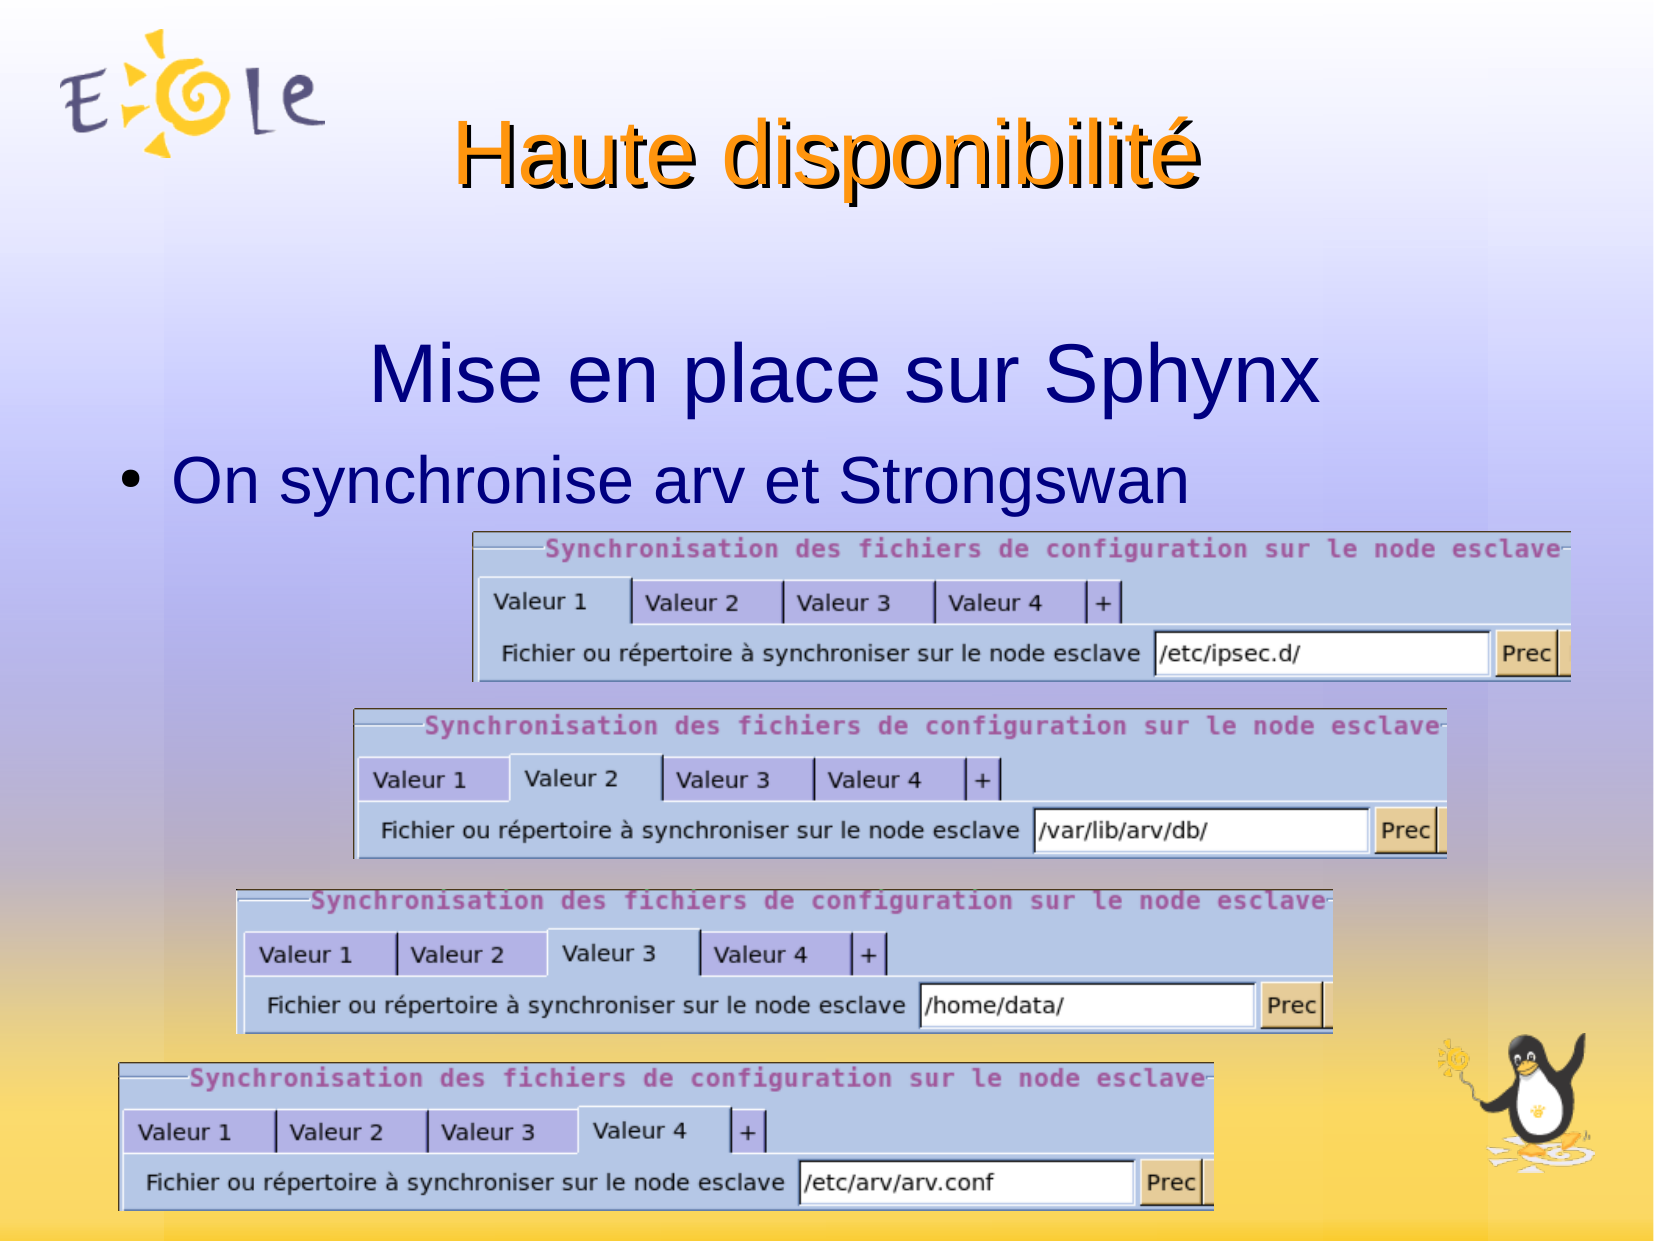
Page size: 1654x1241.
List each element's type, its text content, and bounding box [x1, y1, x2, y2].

picture [0, 0, 1654, 1241]
title Haute disponibilité [82, 49, 1571, 257]
list Mise en place sur Sphynx On synchronise arv et Strongswan [101, 326, 1590, 540]
